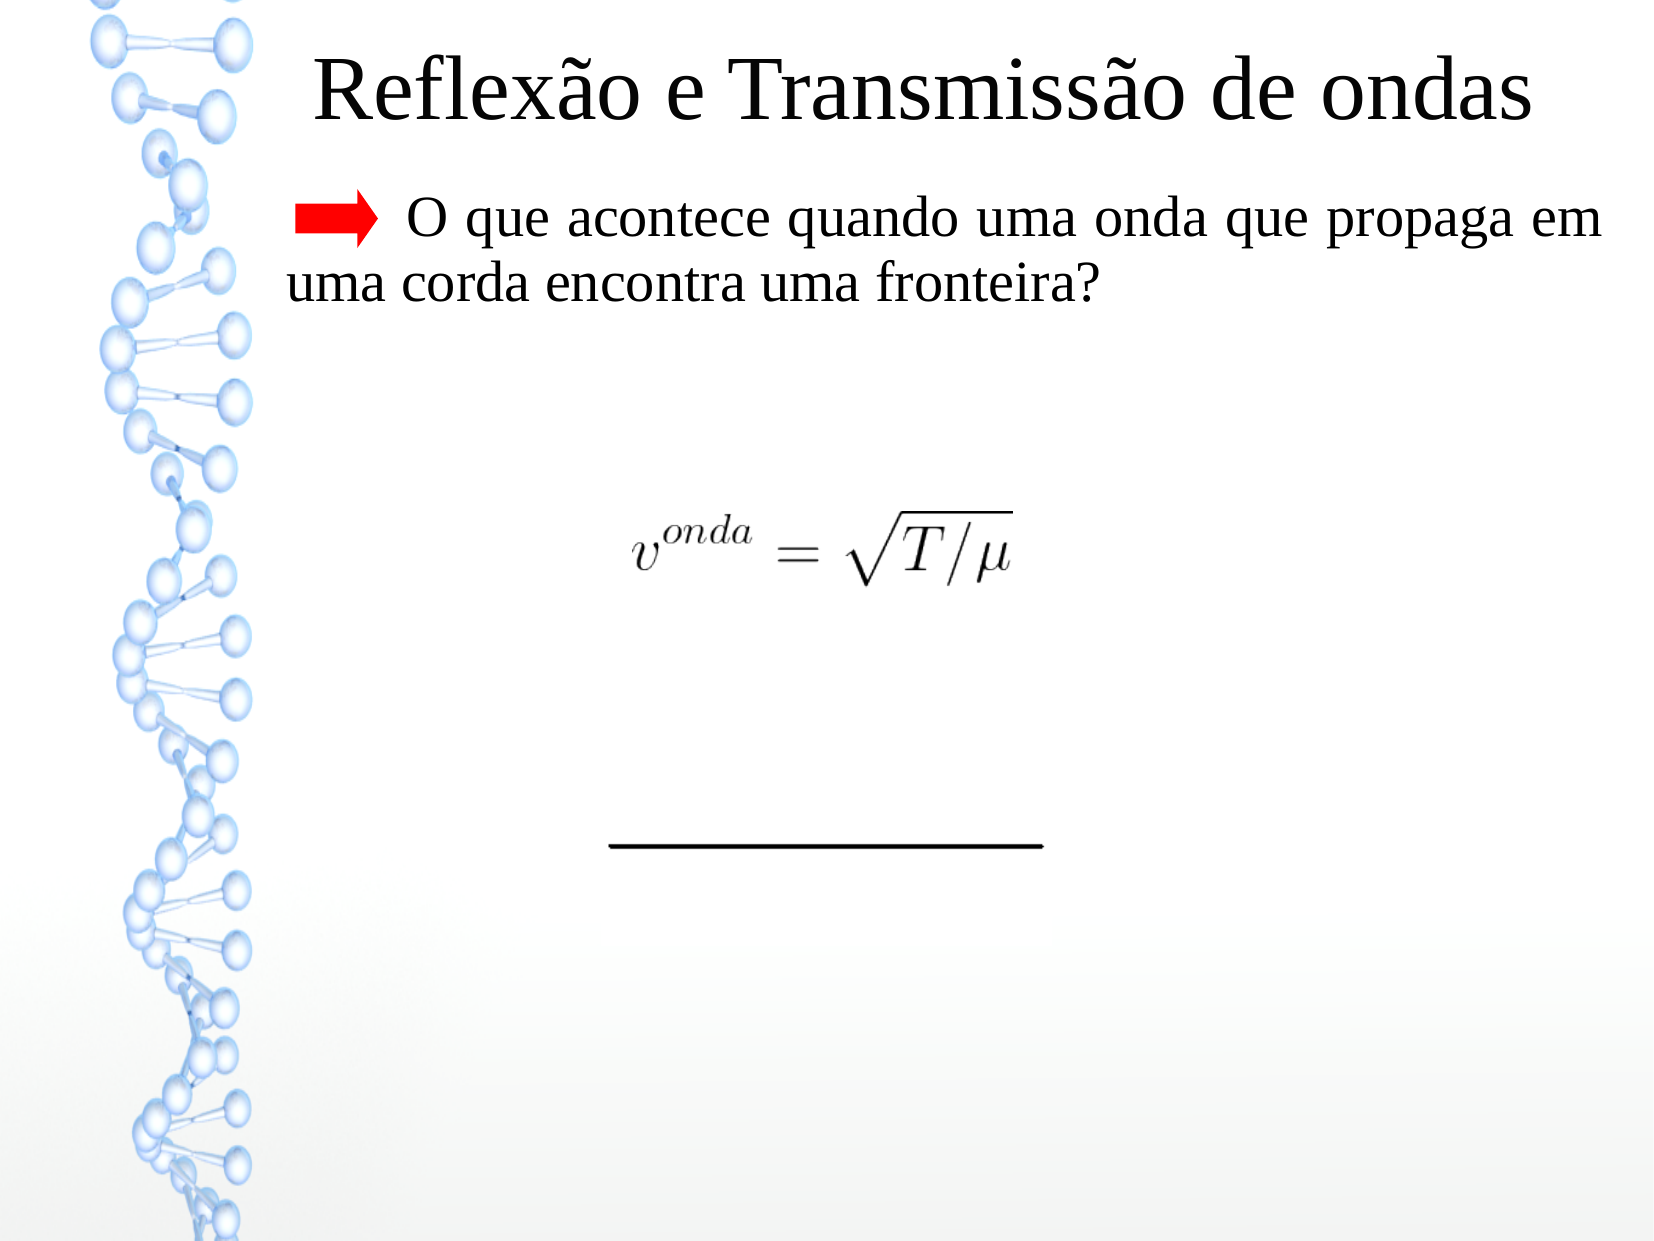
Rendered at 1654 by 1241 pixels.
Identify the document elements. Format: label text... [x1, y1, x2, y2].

picture [0, 0, 1654, 1241]
title Reflexão e Transmissão de ondas [265, 37, 1583, 140]
text_box O que acontece quando uma onda que propaga em uma corda encontra uma fronteira? [271, 177, 1619, 745]
text_box [295, 188, 378, 249]
